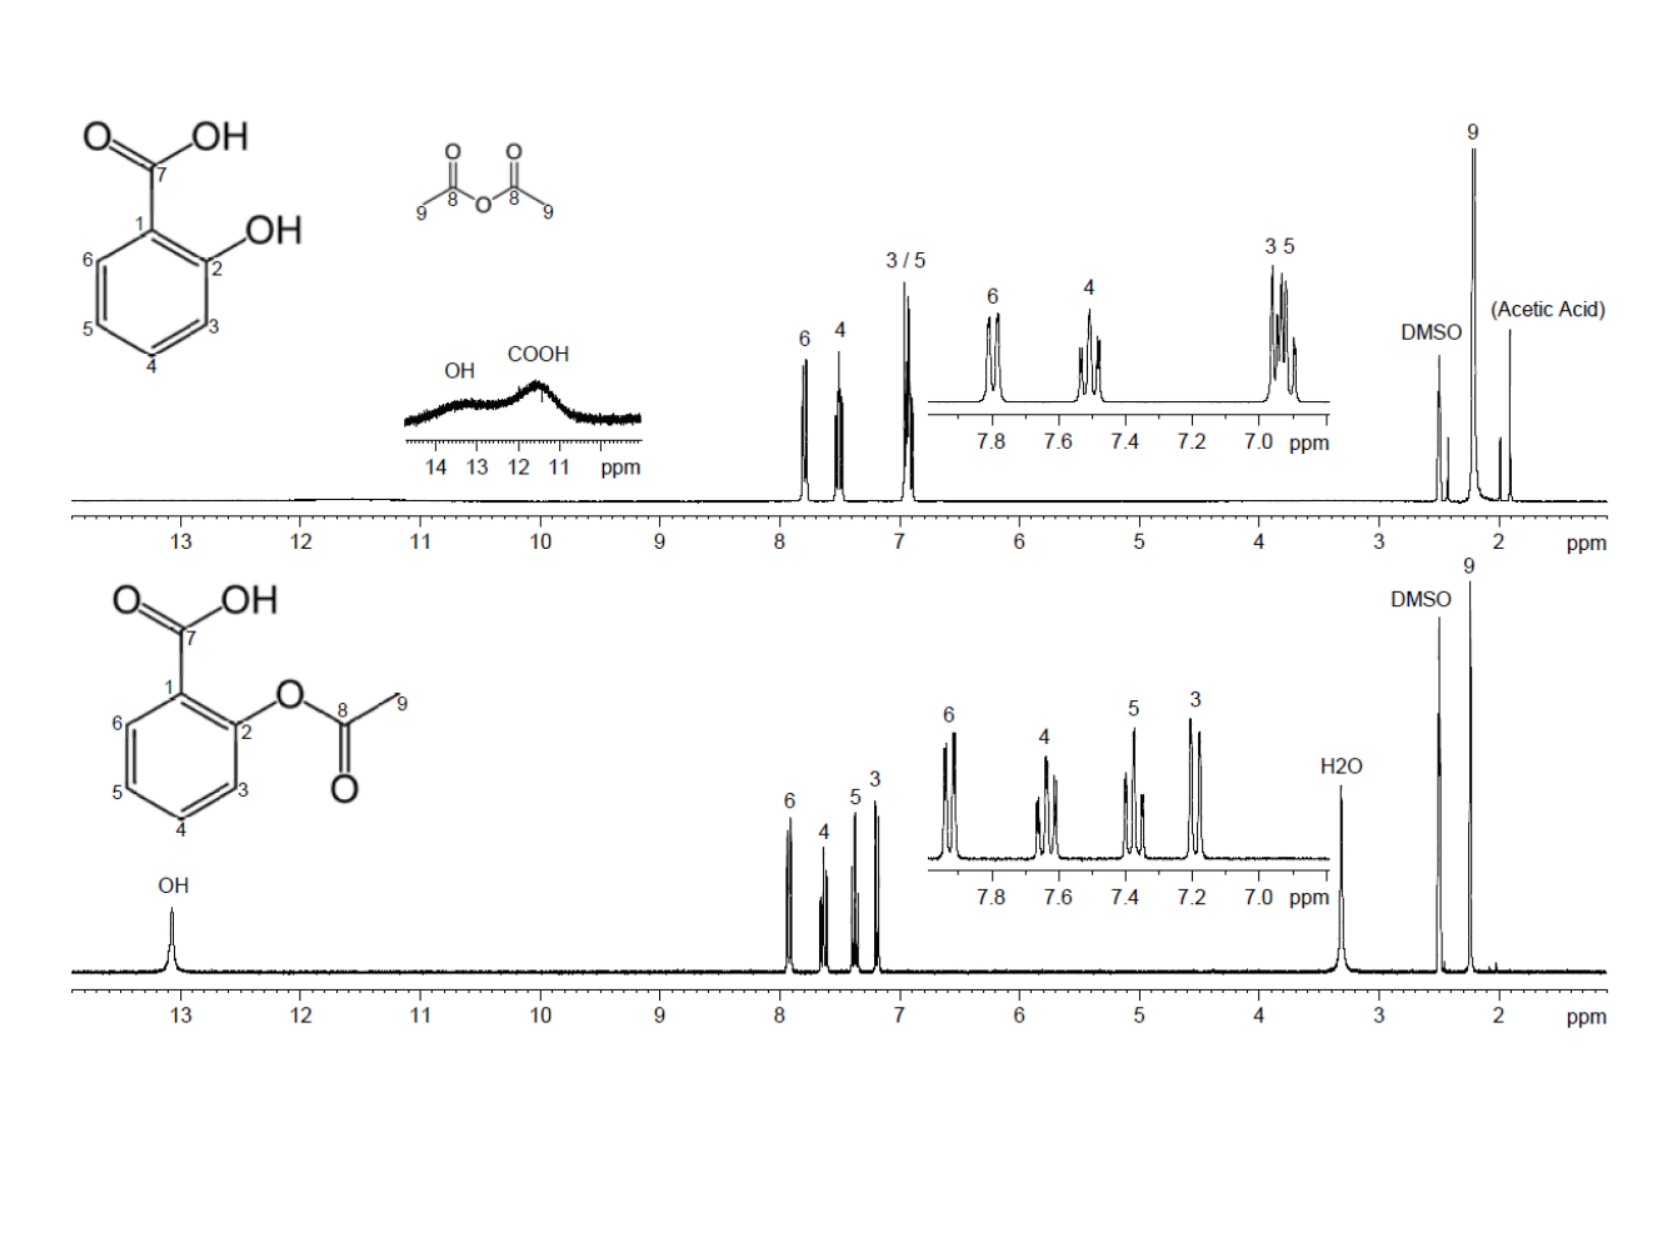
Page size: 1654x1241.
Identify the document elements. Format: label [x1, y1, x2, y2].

picture [59, 106, 1642, 1047]
